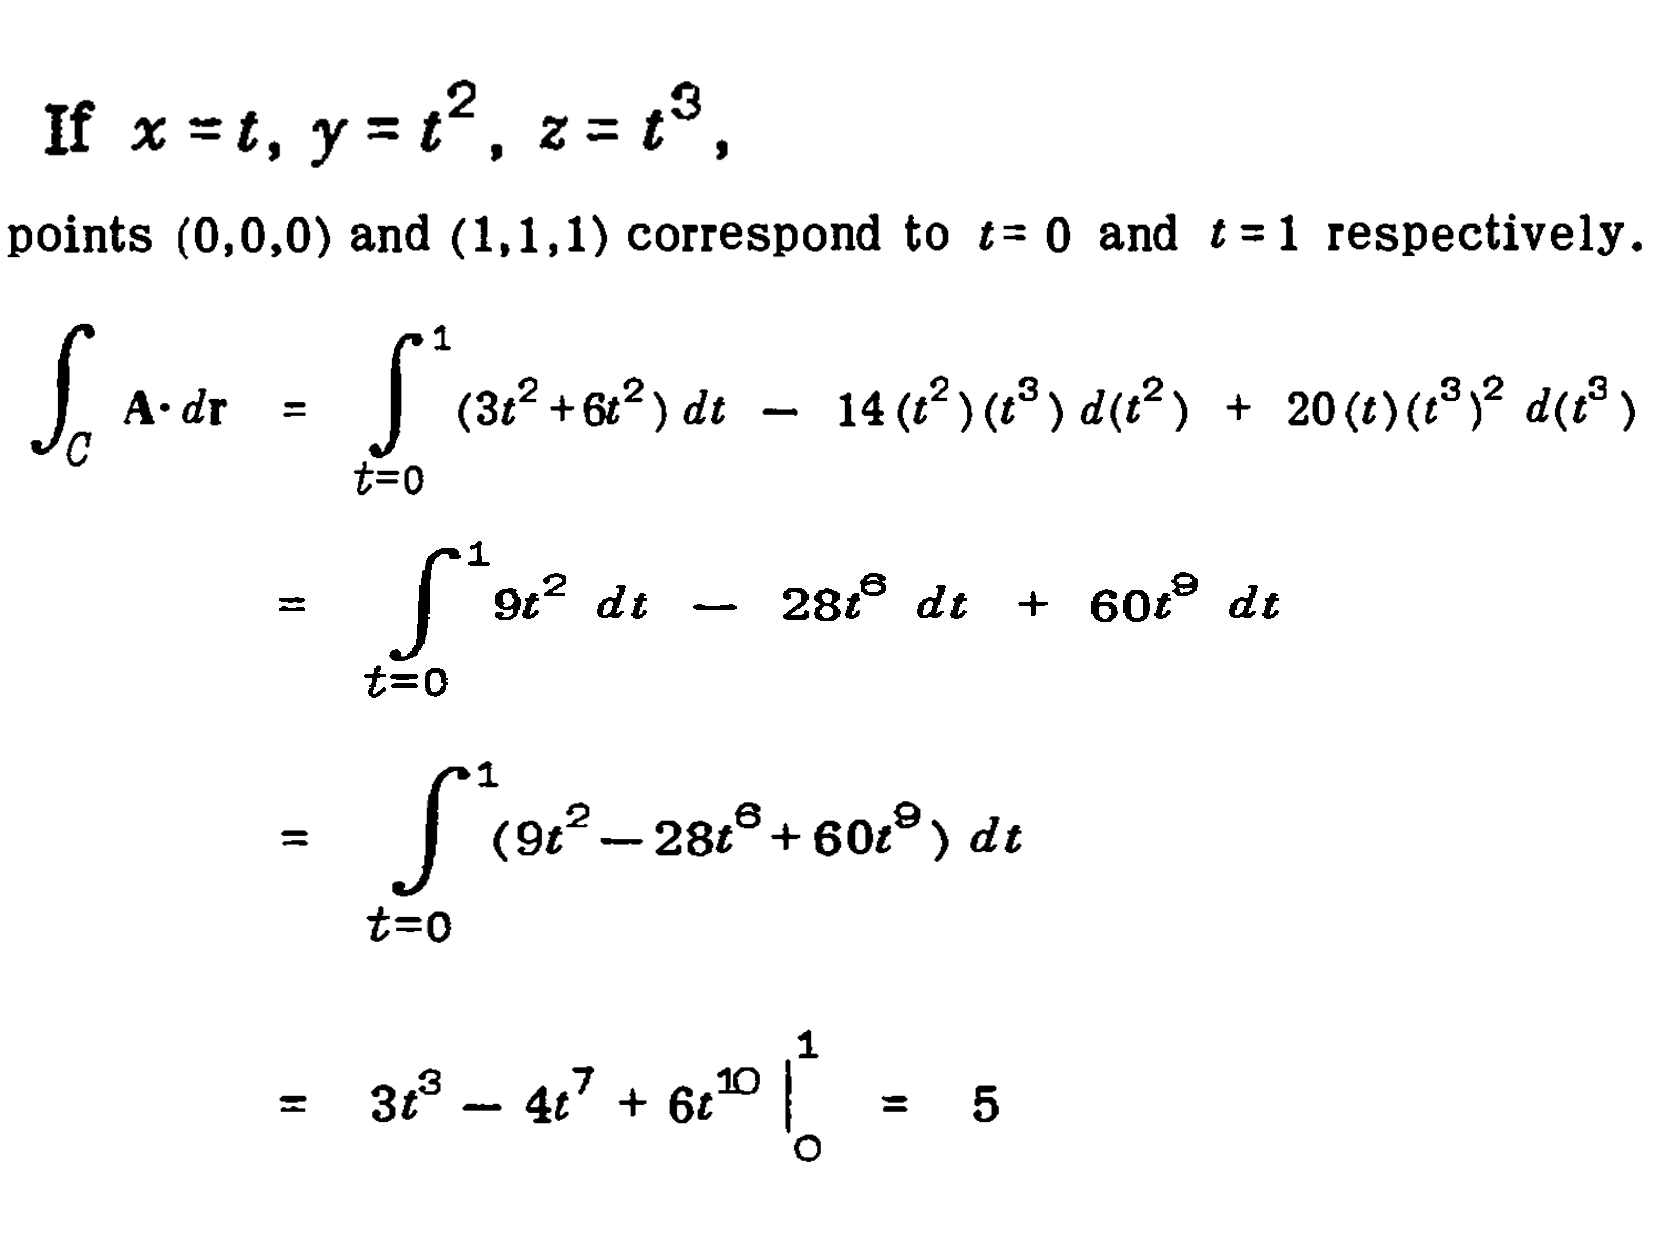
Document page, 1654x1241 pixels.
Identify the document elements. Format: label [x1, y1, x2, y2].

picture [0, 47, 1654, 284]
picture [267, 537, 1300, 709]
picture [0, 307, 1654, 511]
picture [248, 1015, 1016, 1170]
picture [271, 744, 1065, 957]
